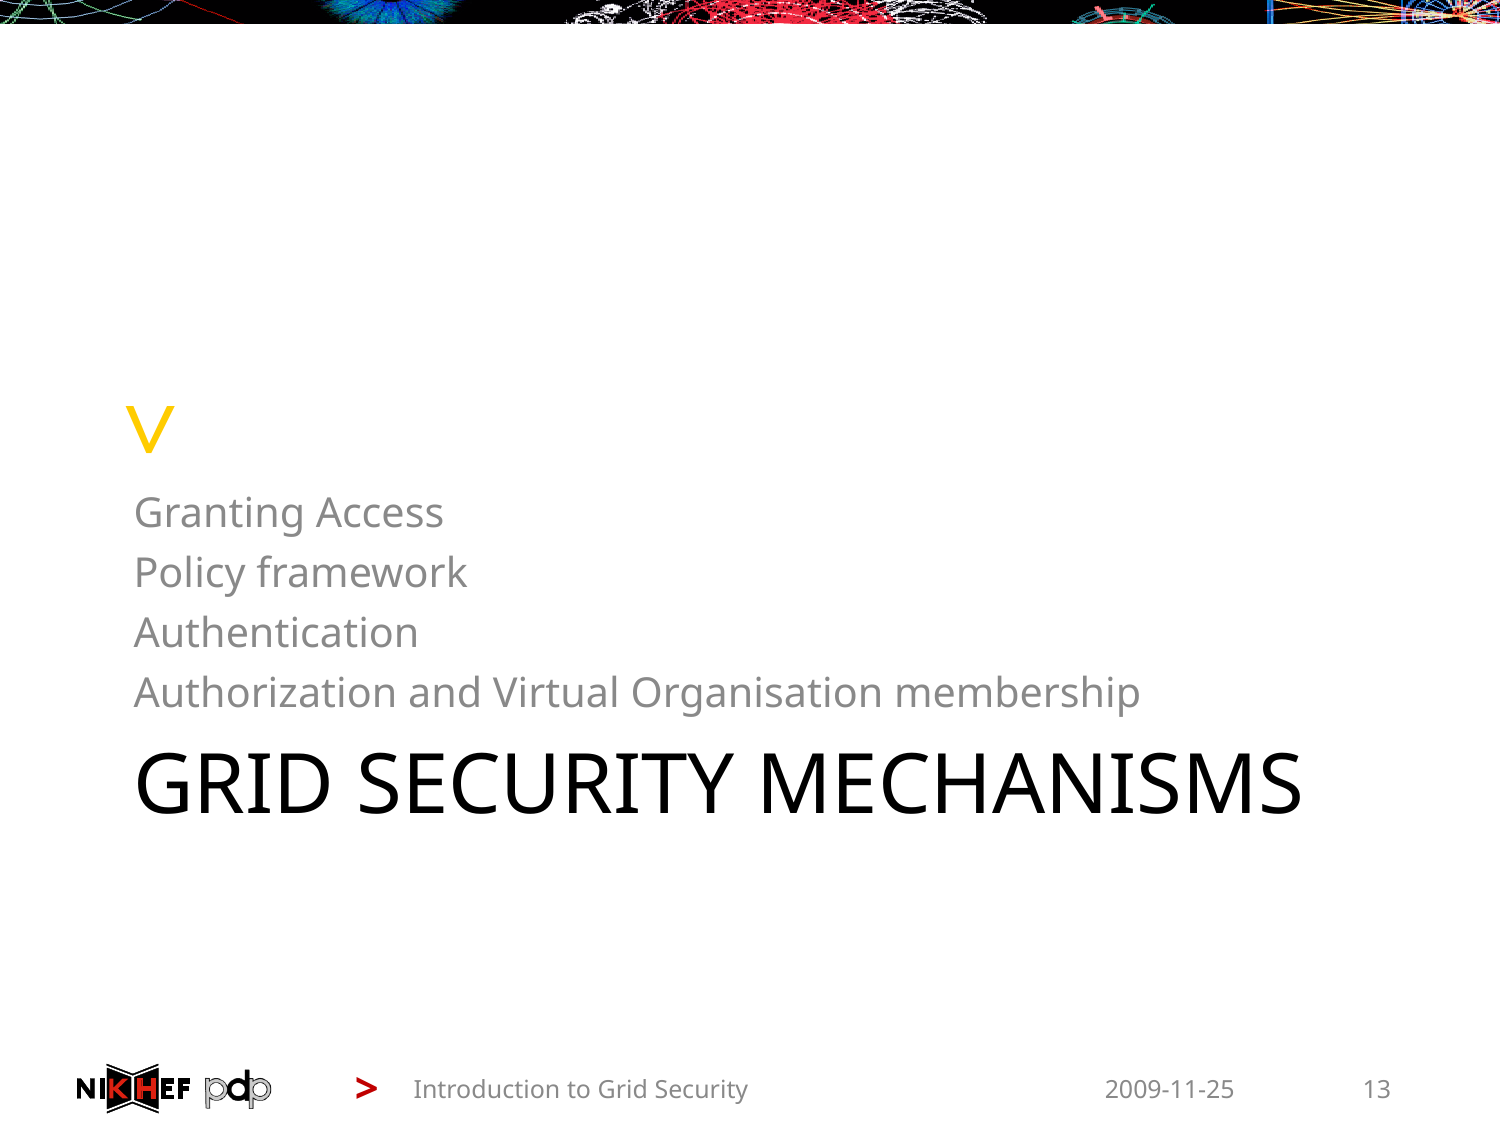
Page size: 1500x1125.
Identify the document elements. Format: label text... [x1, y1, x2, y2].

list Granting Access Policy framework Authentication Authorization and Virtual Organisation membership [118, 476, 1394, 723]
title Grid Security Mechanisms [118, 723, 1394, 947]
text_box Introduction to Grid Security [398, 1066, 938, 1103]
text_box 2009-11-25 [1089, 1066, 1266, 1103]
text_box 15 [1347, 1066, 1426, 1102]
